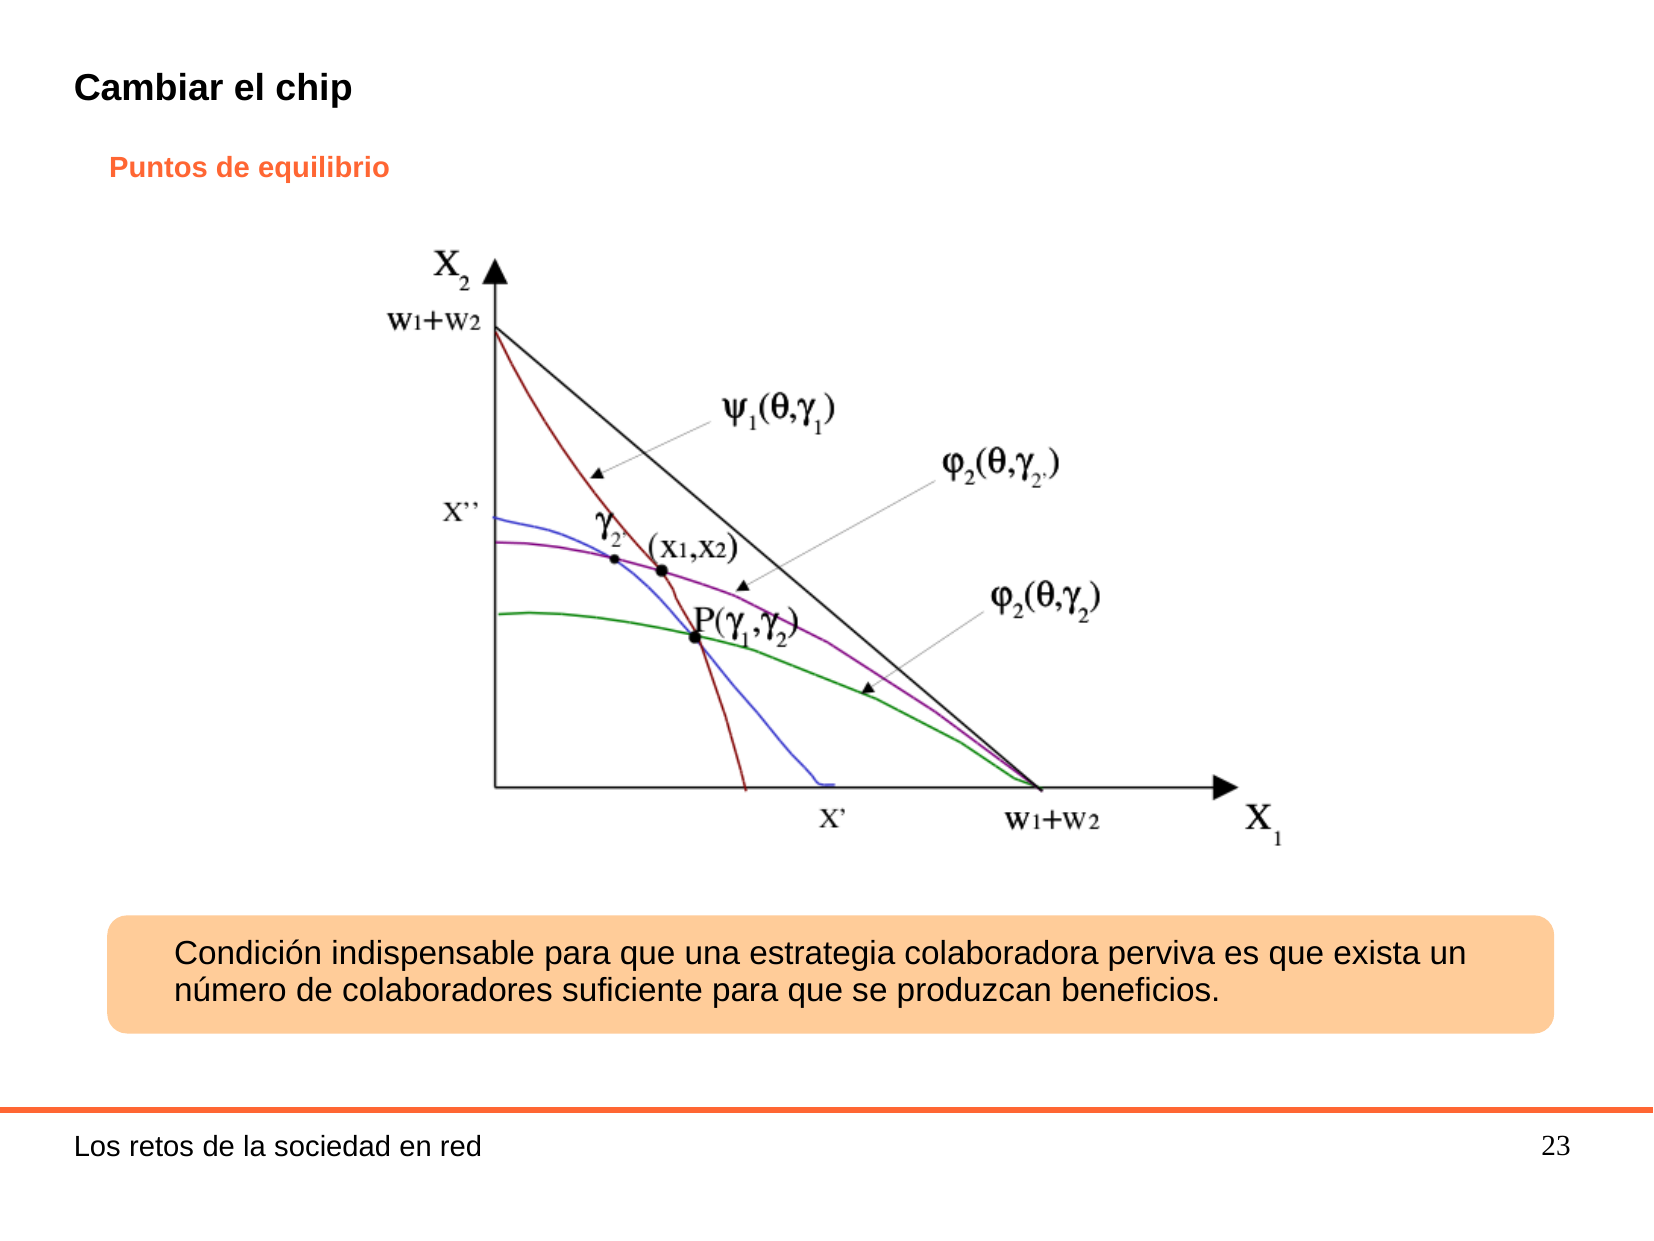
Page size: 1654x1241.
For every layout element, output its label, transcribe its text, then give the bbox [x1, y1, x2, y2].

picture [373, 236, 1294, 855]
text_box Los retos de la sociedad en red [59, 1122, 975, 1172]
text_box Cambiar el chip Puntos de equilibrio [59, 59, 1211, 264]
text_box Condición indispensable para que una estrategia colaboradora perviva es que exista un número de colaboradores suficiente para que se produzcan beneficios. [159, 927, 1518, 1019]
text_box [107, 915, 1555, 1034]
